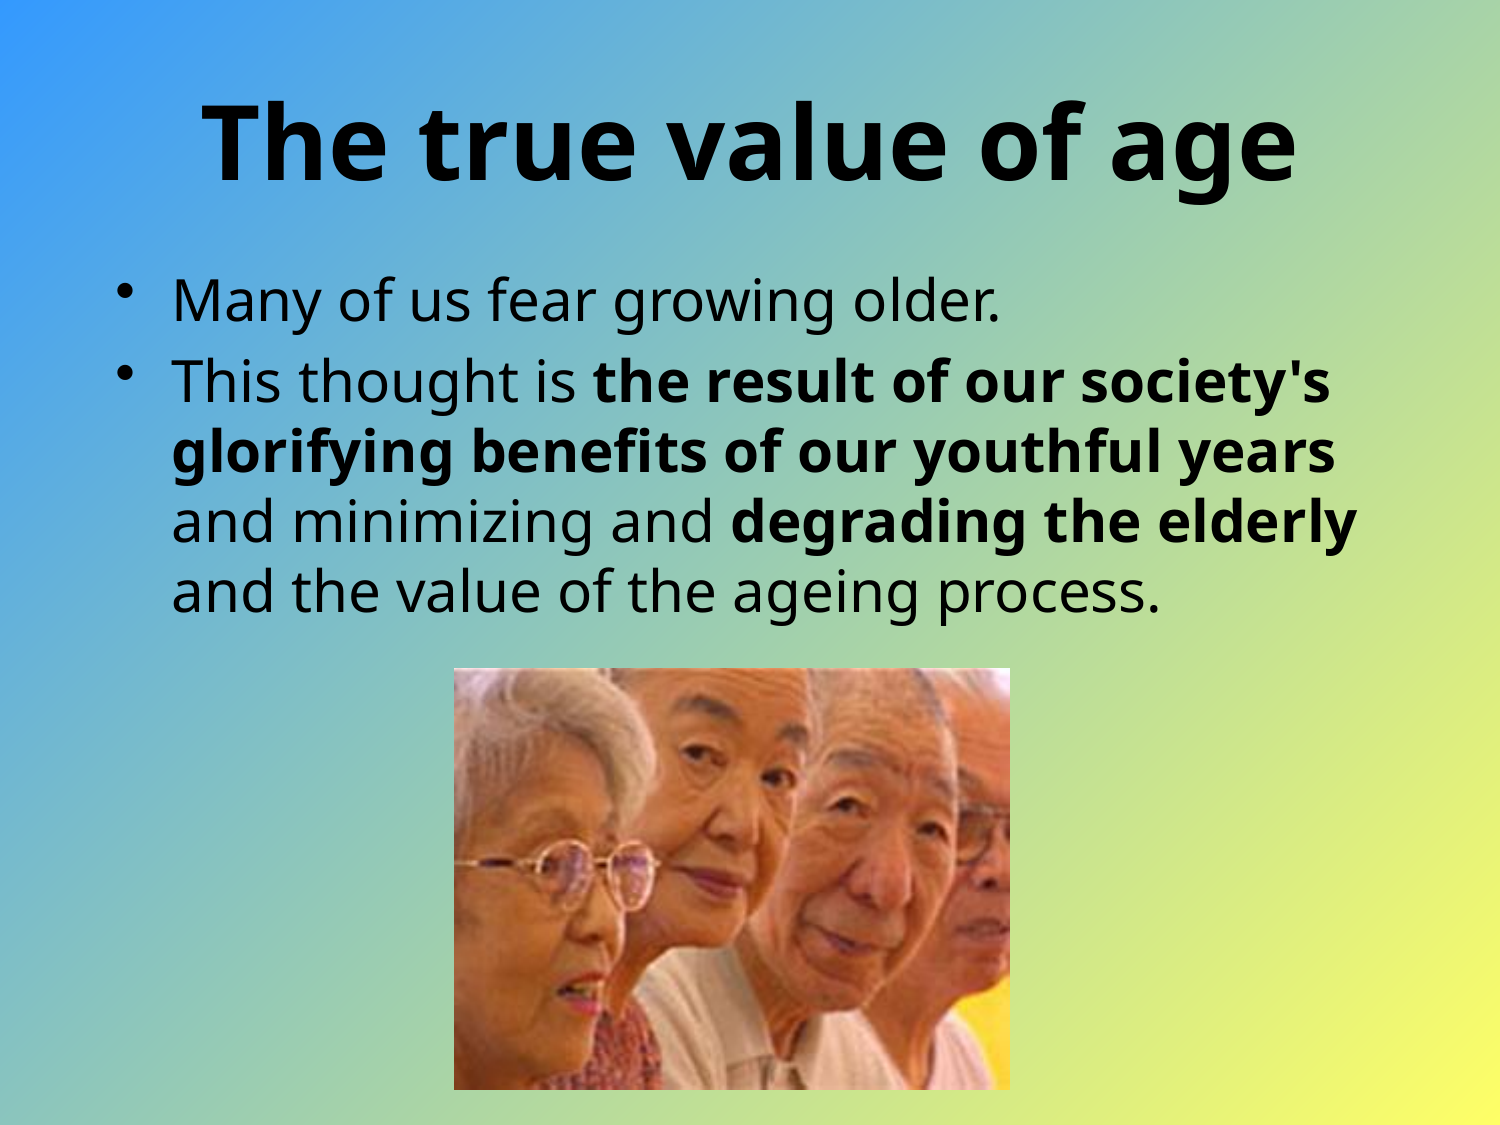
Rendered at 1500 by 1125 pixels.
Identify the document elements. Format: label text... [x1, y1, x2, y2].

title The true value of age [75, 45, 1425, 233]
picture [454, 668, 1010, 1090]
list Many of us fear growing older. This thought is the result of our society's glorifying benefits of our youthful years and minimizing and degrading the elderly and the value of the ageing process. [100, 255, 1437, 998]
